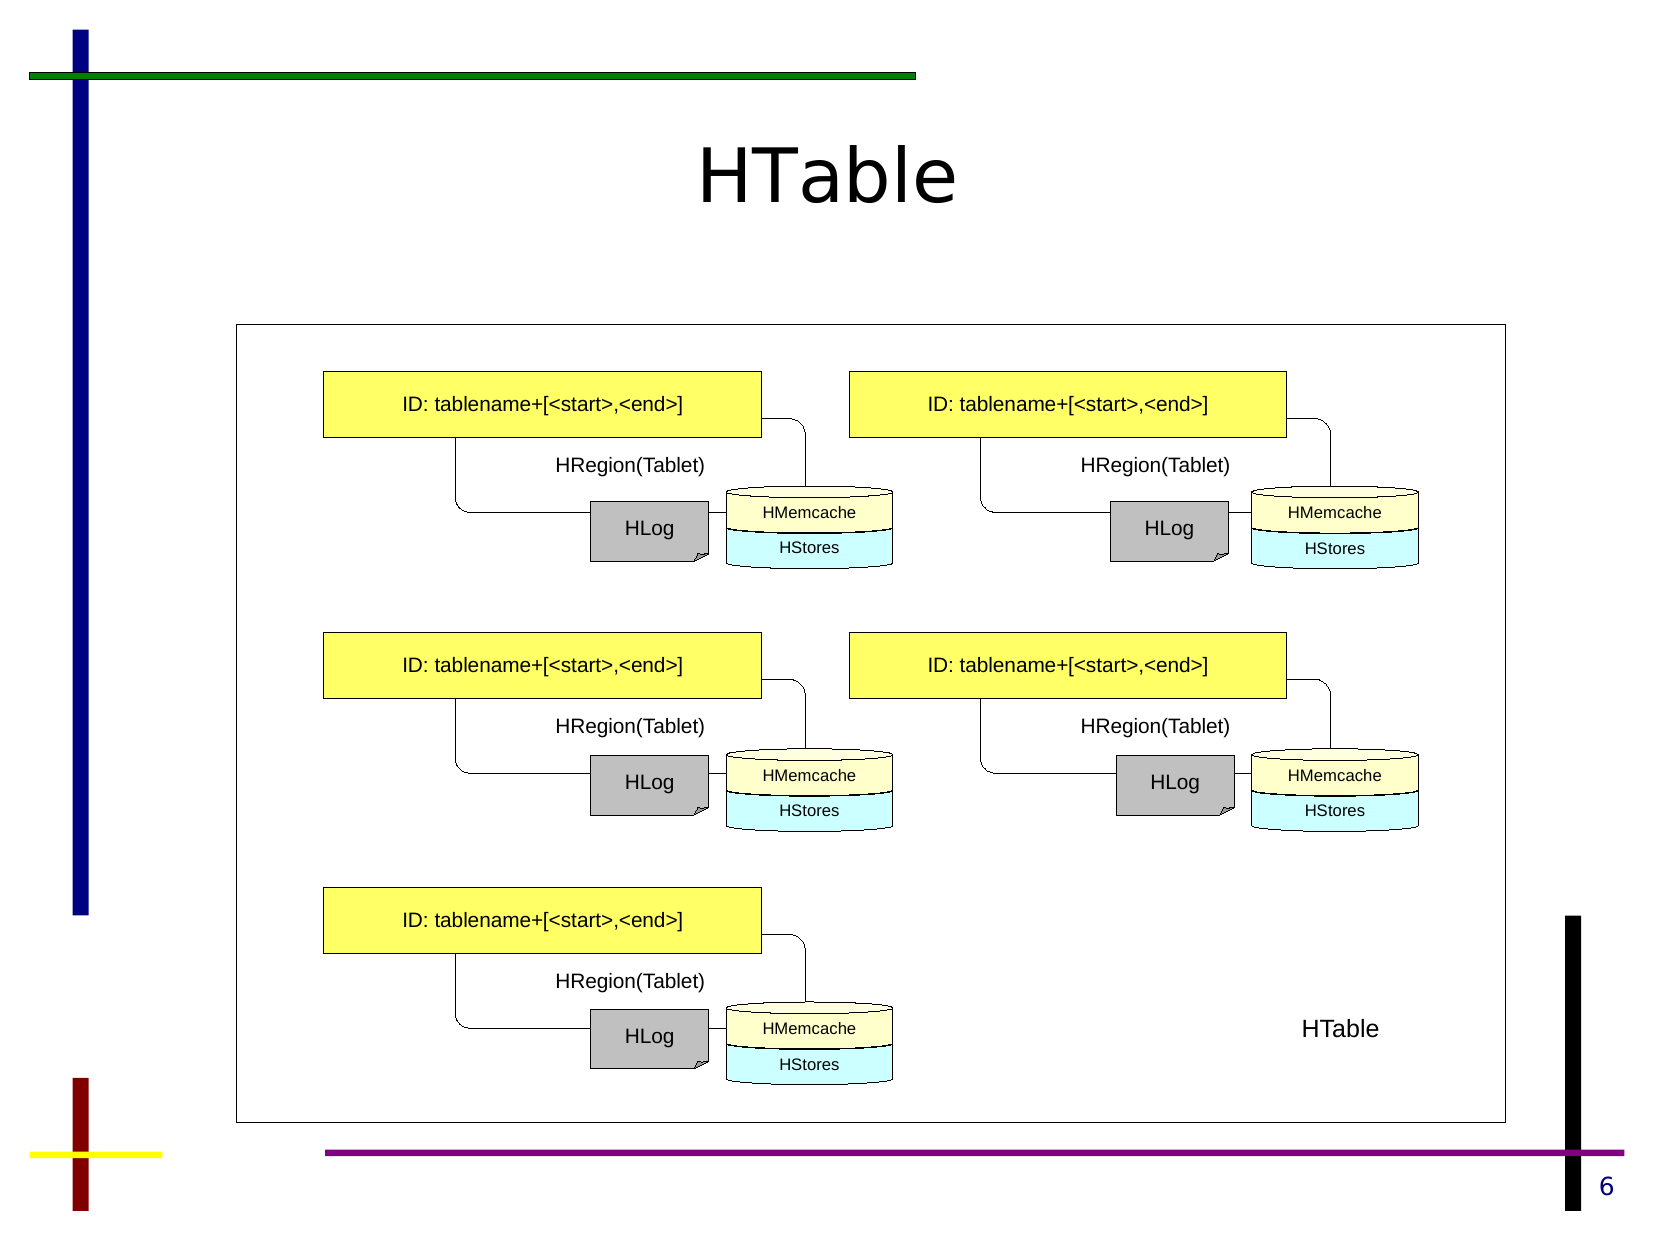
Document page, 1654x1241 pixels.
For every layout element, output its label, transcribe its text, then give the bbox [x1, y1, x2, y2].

text_box HMemcache [1251, 493, 1419, 534]
text_box HRegion(Tablet) [980, 679, 1331, 774]
text_box ID: tablename+[<start>,<end>] [323, 632, 762, 699]
text_box HLog [590, 1009, 709, 1069]
text_box ID: tablename+[<start>,<end>] [849, 632, 1287, 699]
text_box HStores [1251, 528, 1419, 569]
text_box HStores [726, 529, 893, 569]
text_box HStores [1251, 791, 1419, 832]
title HTable [121, 88, 1534, 266]
text_box HTable [1286, 1007, 1447, 1086]
text_box HLog [590, 755, 709, 816]
text_box HRegion(Tablet) [455, 418, 806, 513]
text_box HRegion(Tablet) [980, 418, 1331, 513]
text_box HStores [726, 1045, 893, 1085]
text_box HStores [726, 791, 893, 832]
text_box HMemcache [726, 1009, 893, 1049]
text_box HRegion(Tablet) [455, 679, 806, 774]
text_box ID: tablename+[<start>,<end>] [323, 371, 762, 438]
text_box HRegion(Tablet) [455, 934, 806, 1029]
text_box HLog [1110, 501, 1229, 562]
text_box HMemcache [726, 756, 893, 796]
text_box ID: tablename+[<start>,<end>] [323, 887, 762, 954]
text_box HLog [1116, 755, 1235, 816]
text_box HMemcache [726, 493, 893, 533]
text_box HLog [590, 501, 709, 562]
text_box HMemcache [1251, 755, 1419, 796]
text_box ID: tablename+[<start>,<end>] [849, 371, 1287, 438]
